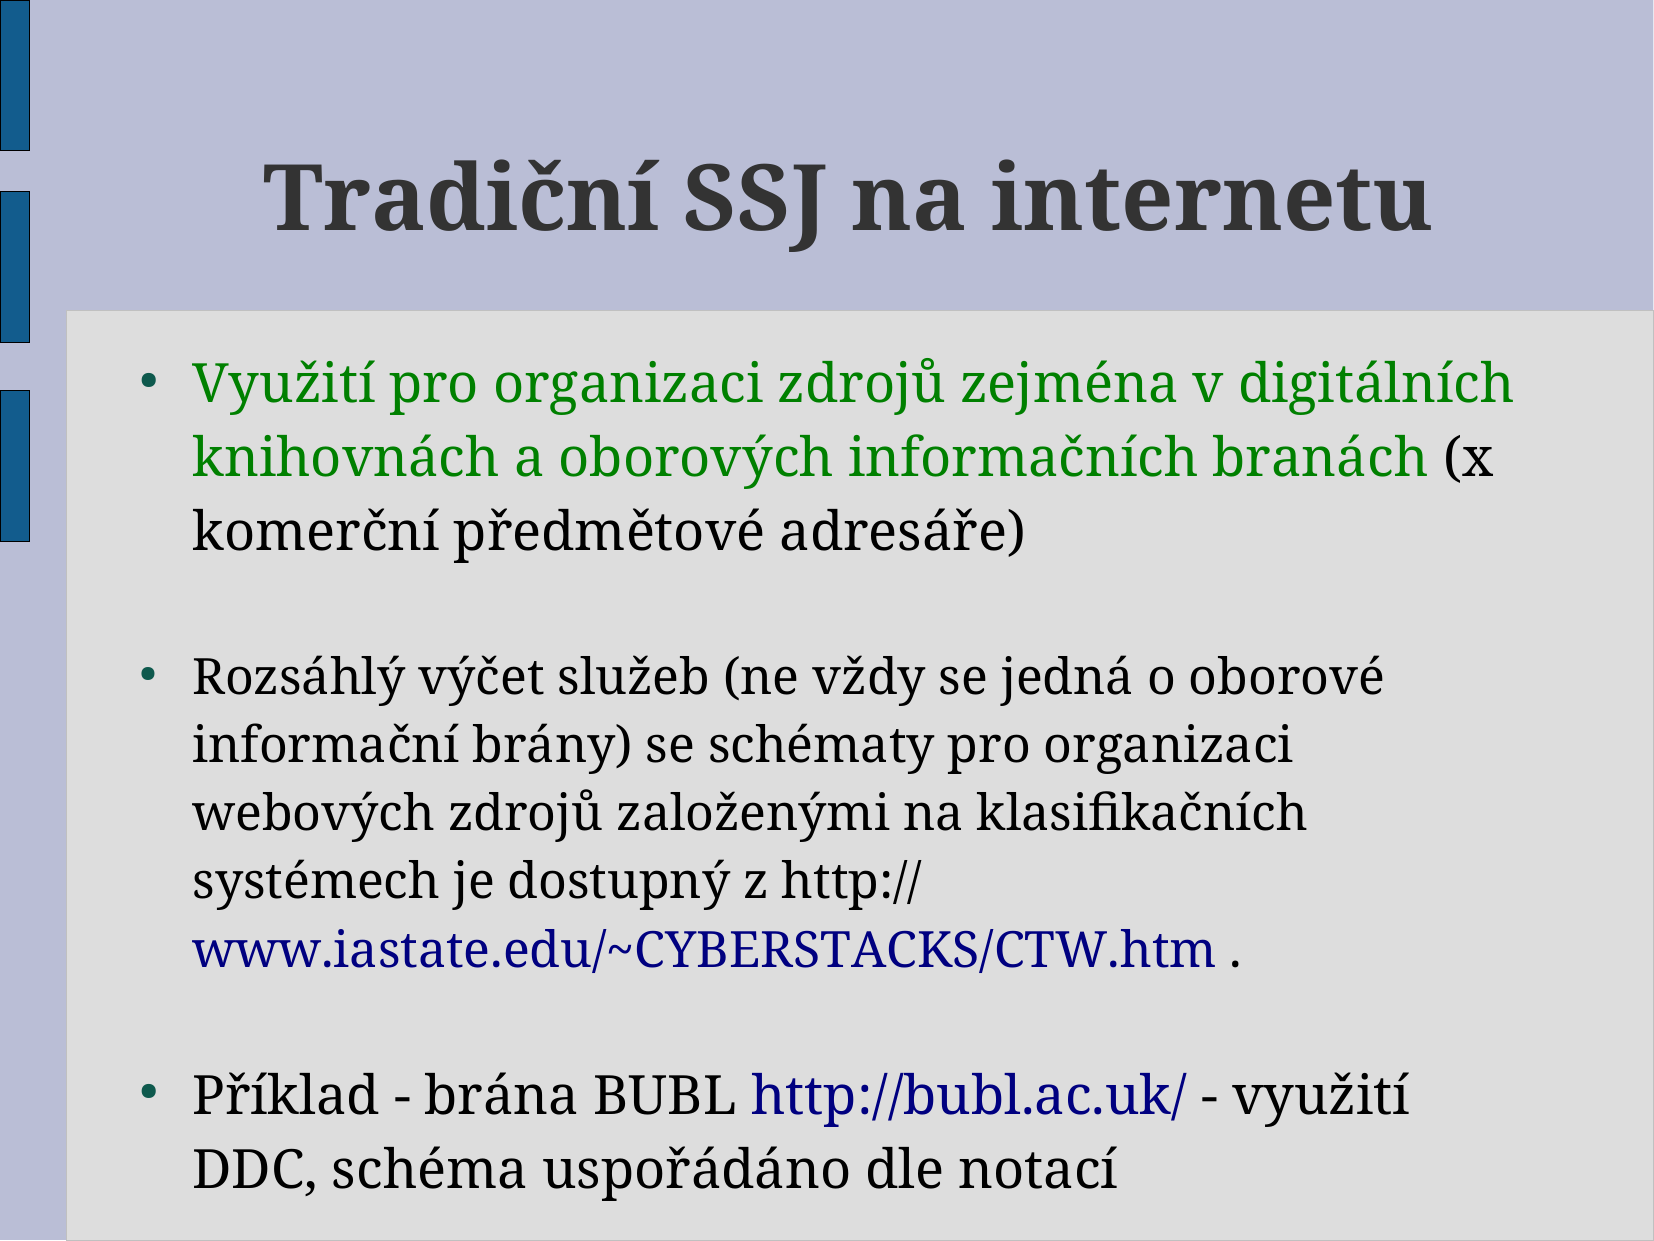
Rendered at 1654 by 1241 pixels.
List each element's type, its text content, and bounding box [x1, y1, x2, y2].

title Tradiční SSJ na internetu [121, 98, 1534, 291]
list Využití pro organizaci zdrojů zejména v digitálních knihovnách a oborových informačních branách (x komerční předmětové adresáře) Rozsáhlý výčet služeb (ne vždy se jedná o oborové informační brány) se schématy pro organizaci webových zdrojů založenými na klasifikačních systémech je dostupný z http://www.iastate.edu/~CYBERSTACKS/CTW.htm . Příklad - brána BUBL http://bubl.ac.uk/ - využití DDC, schéma uspořádáno dle notací [121, 344, 1534, 1112]
